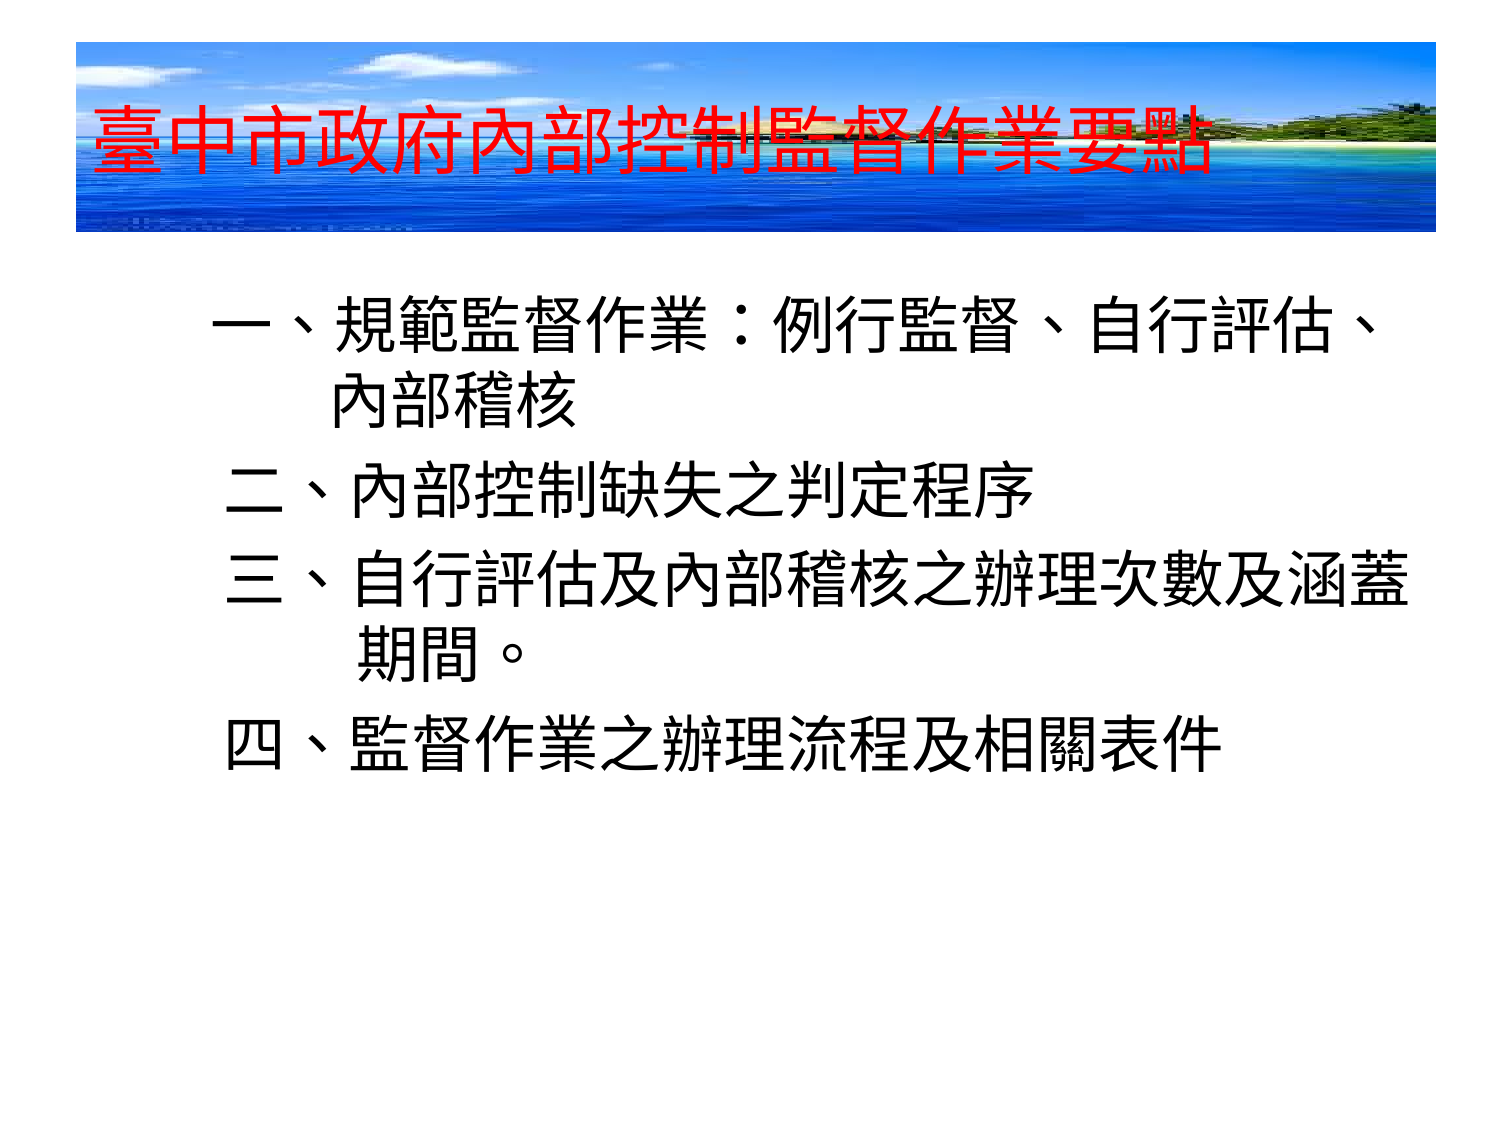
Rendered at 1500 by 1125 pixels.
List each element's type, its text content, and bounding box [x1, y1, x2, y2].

list 一、規範監督作業：例行監督、自行評估、內部稽核 二、內部控制缺失之判定程序 三、自行評估及內部稽核之辦理次數及涵蓋期間。 四、監督作業之辦理流程及相關表件 [76, 278, 1436, 1000]
title 臺中市政府內部控制監督作業要點 [75, 45, 1426, 233]
